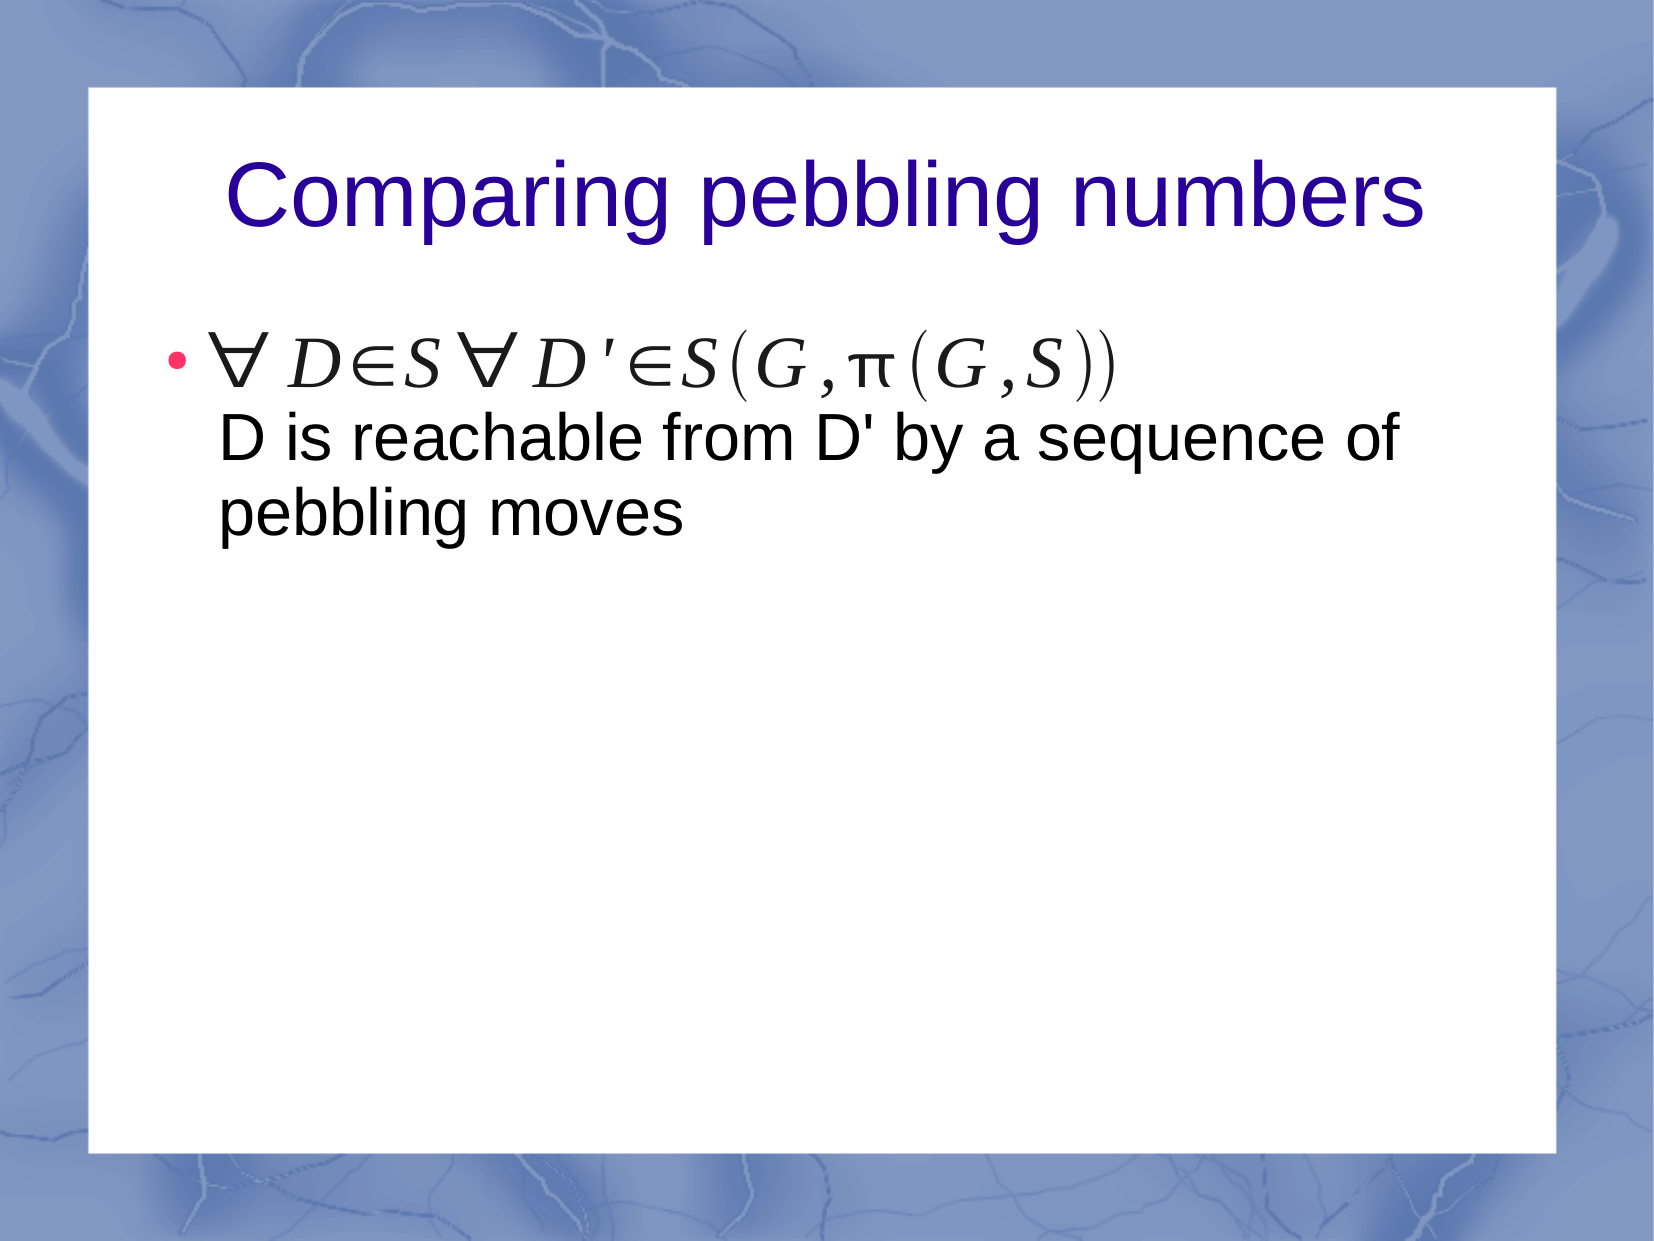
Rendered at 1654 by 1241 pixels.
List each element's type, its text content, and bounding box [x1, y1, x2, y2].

title Comparing pebbling numbers [118, 98, 1536, 291]
chart [187, 322, 1137, 407]
list D is reachable from D' by a sequence of pebbling moves [147, 325, 1506, 1130]
picture [0, 0, 1654, 1241]
